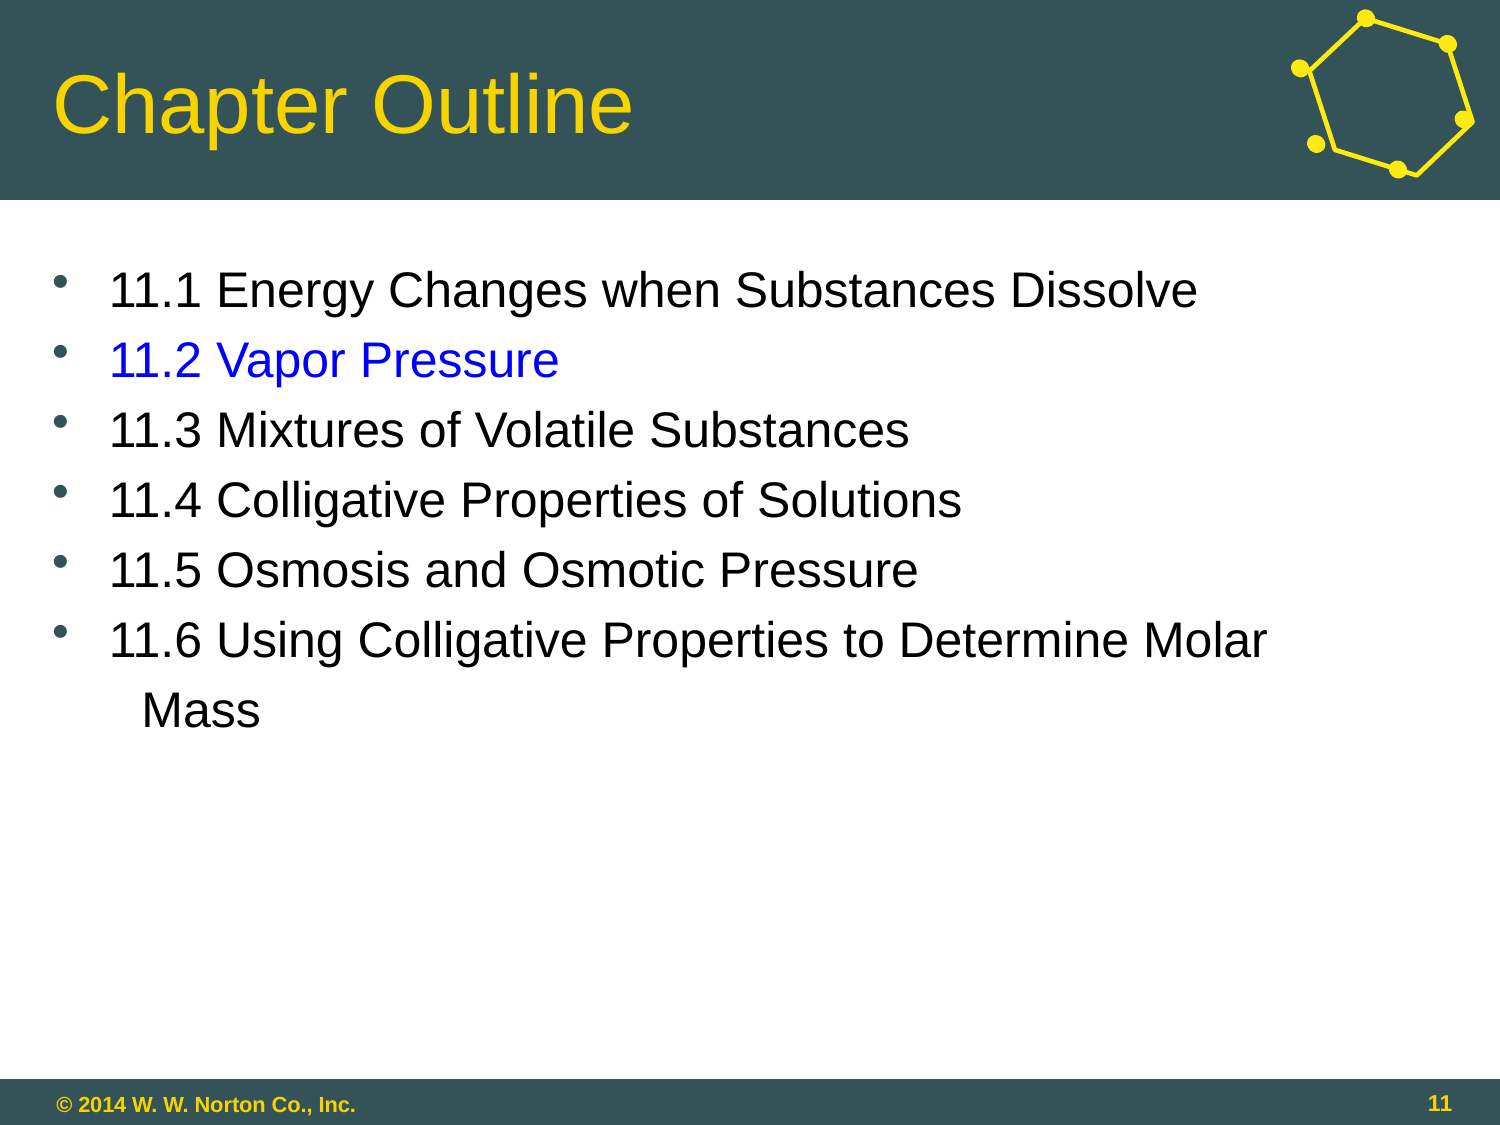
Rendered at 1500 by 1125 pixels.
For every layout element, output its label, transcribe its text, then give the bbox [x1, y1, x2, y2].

title Chapter Outline [37, 12, 1118, 188]
slide_number <number> [1408, 1085, 1468, 1120]
list 11.1 Energy Changes when Substances Dissolve 11.2 Vapor Pressure 11.3 Mixtures of Volatile Substances 11.4 Colligative Properties of Solutions 11.5 Osmosis and Osmotic Pressure 11.6 Using Colligative Properties to Determine Molar Mass [37, 249, 1313, 975]
